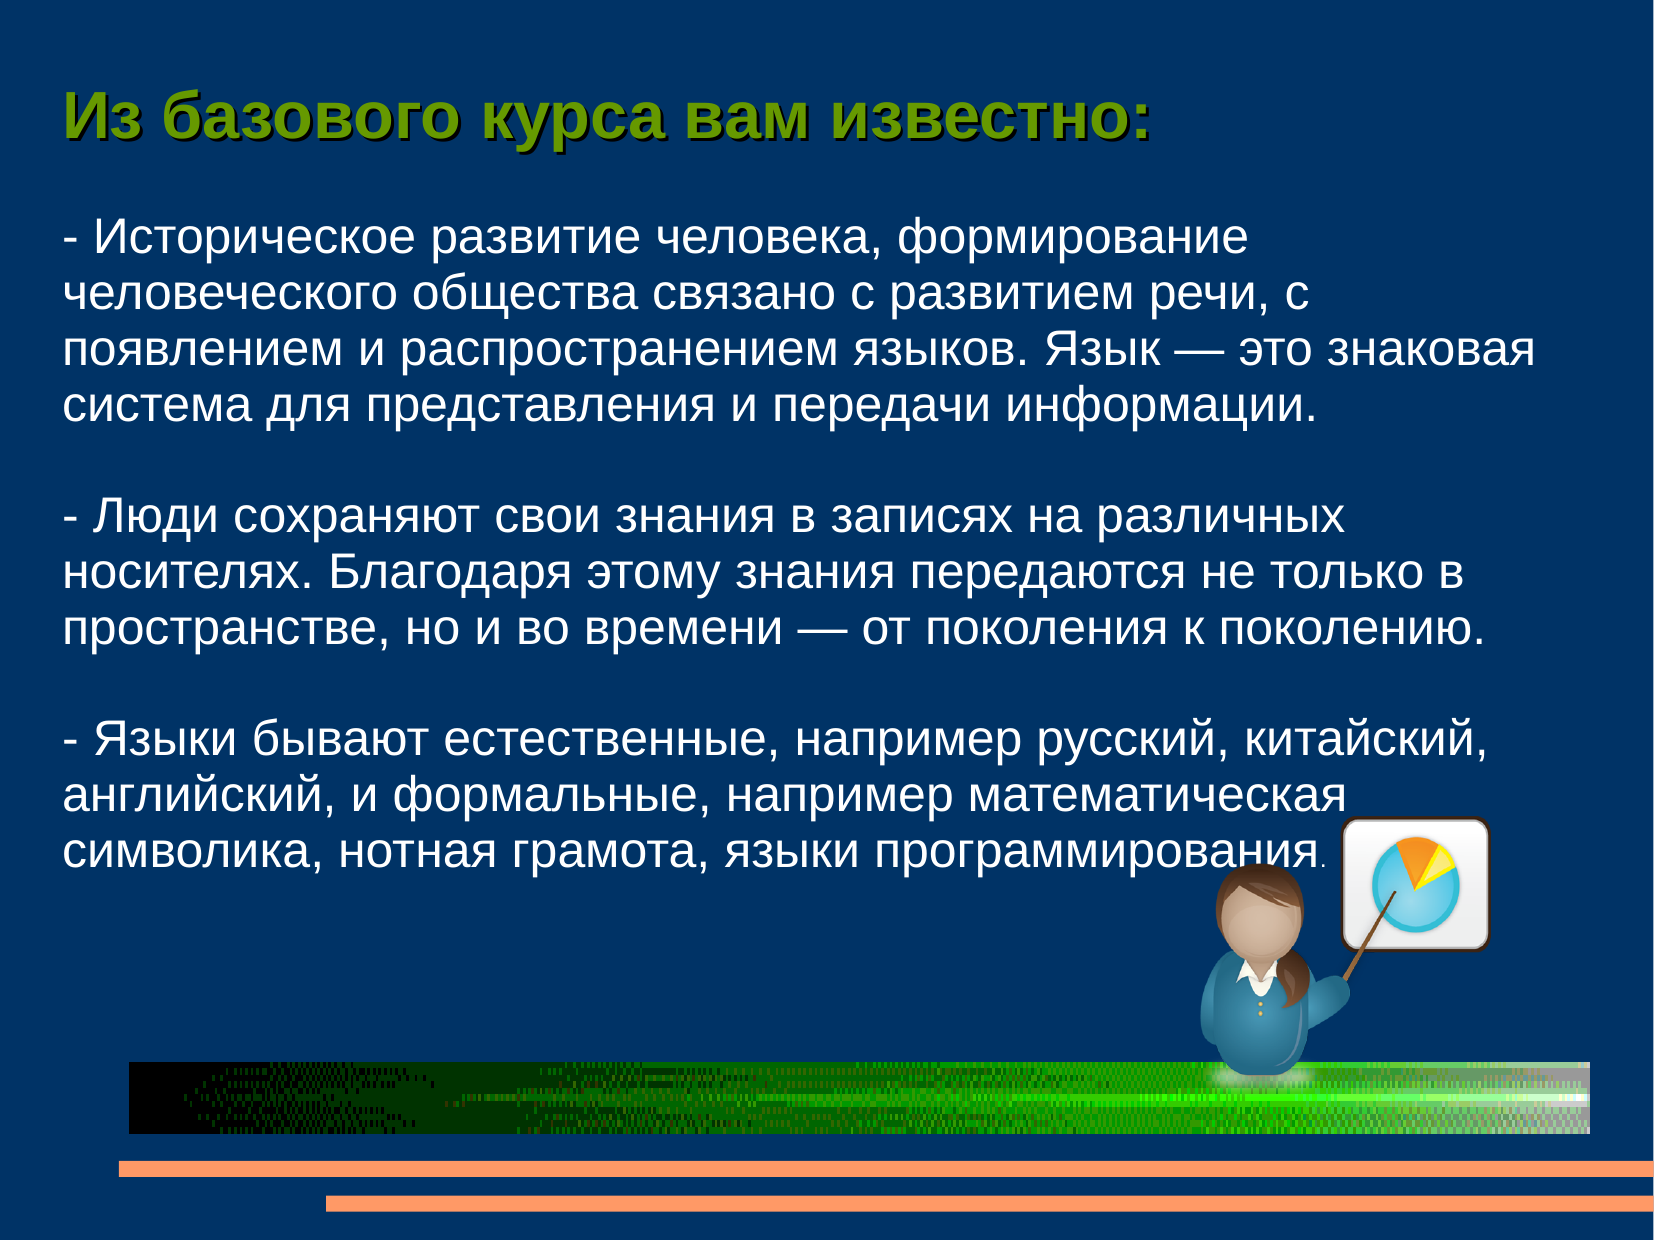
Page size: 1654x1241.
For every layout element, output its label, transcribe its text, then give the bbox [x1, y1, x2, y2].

text_box Из базового курса вам известно: - Историческое развитие человека, формирование человеческого общества связано с развитием речи, с появлением и распространением языков. Язык — это знаковая система для представления и передачи информации. - Люди сохраняют свои знания в записях на различных носителях. Благодаря этому знания передаются не только в пространстве, но и во времени — от поколения к поколению. - Языки бывают естественные, например русский, китайский, английский, и формальные, например математическая символика, нотная грамота, языки программирования. [47, 70, 1595, 1134]
picture [129, 791, 1590, 1134]
